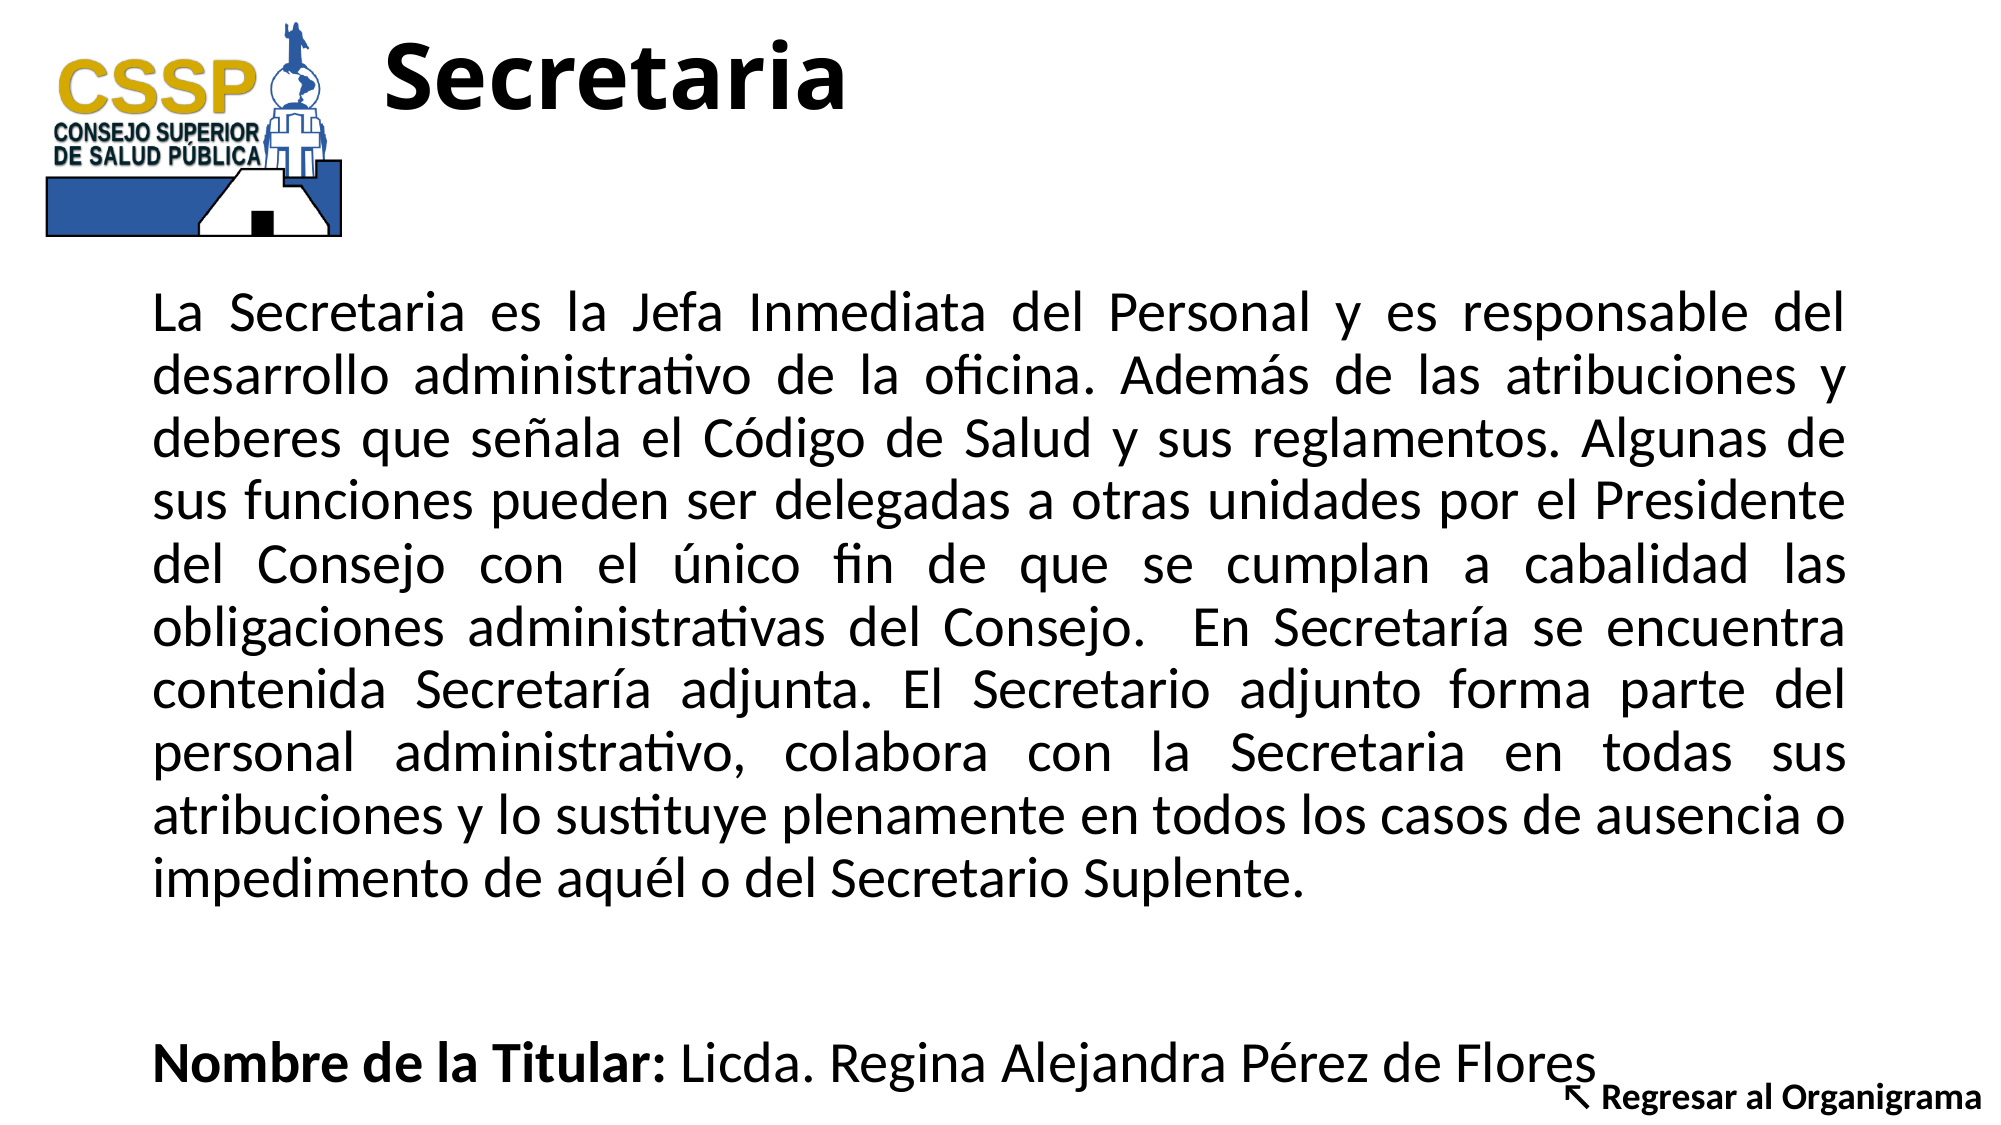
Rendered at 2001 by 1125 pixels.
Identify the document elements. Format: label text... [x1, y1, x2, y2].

list La Secretaria es la Jefa Inmediata del Personal y es responsable del desarrollo administrativo de la oficina. Además de las atribuciones y deberes que señala el Código de Salud y sus reglamentos. Algunas de sus funciones pueden ser delegadas a otras unidades por el Presidente del Consejo con el único fin de que se cumplan a cabalidad las obligaciones administrativas del Consejo. En Secretaría se encuentra contenida Secretaría adjunta. El Secretario adjunto forma parte del personal administrativo, colabora con la Secretaria en todas sus atribuciones y lo sustituye plenamente en todos los casos de ausencia o impedimento de aquél o del Secretario Suplente. Nombre de la Titular: Licda. Regina Alejandra Pérez de Flores Mujeres: 1 Hombres: 2 Total de empleados: 3 [137, 273, 1863, 1066]
title Secretaria [368, 22, 1863, 241]
text_box ↖ Regresar al Organigrama [1546, 1064, 1999, 1125]
picture [44, 22, 342, 237]
